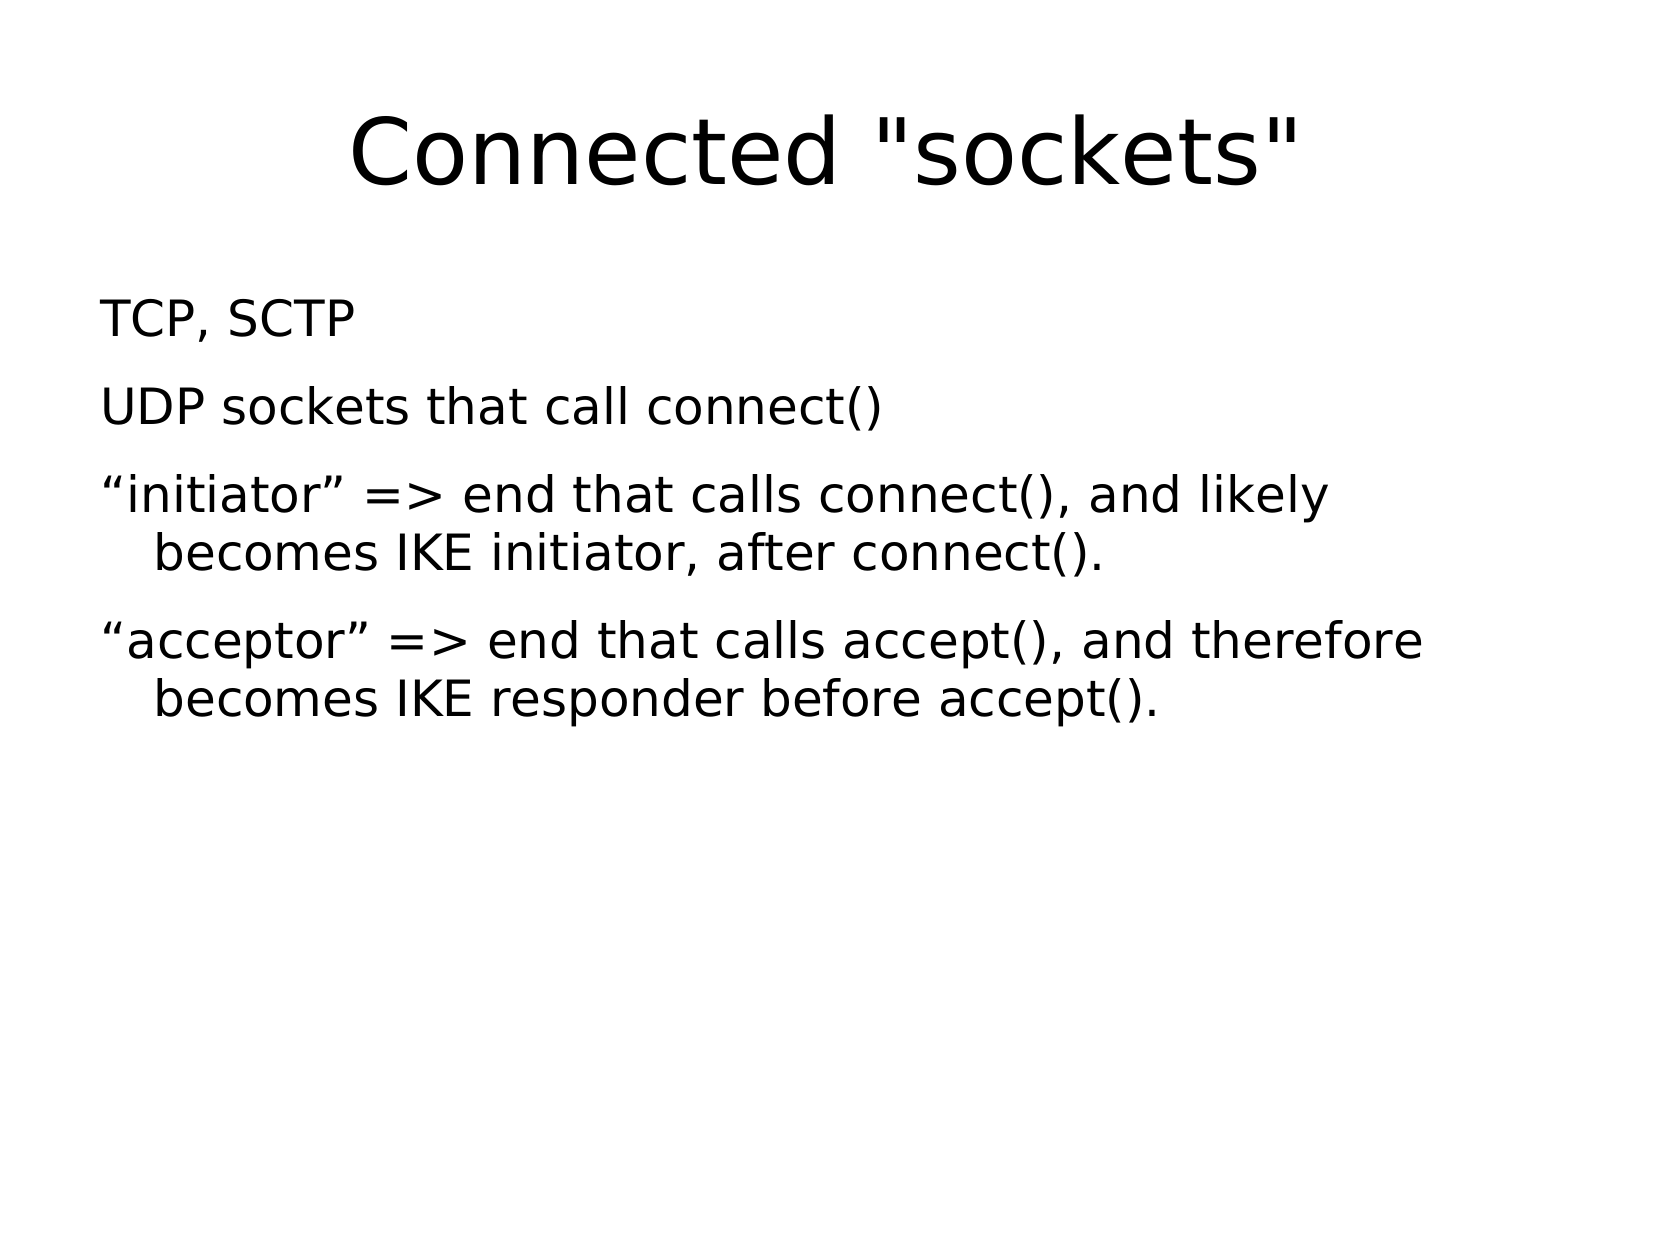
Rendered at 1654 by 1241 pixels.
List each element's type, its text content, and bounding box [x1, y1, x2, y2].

title Connected "sockets" [82, 56, 1571, 250]
list TCP, SCTP UDP sockets that call connect() “initiator” => end that calls connect(), and likely becomes IKE initiator, after connect(). “acceptor” => end that calls accept(), and therefore becomes IKE responder before accept(). [82, 290, 1571, 1094]
